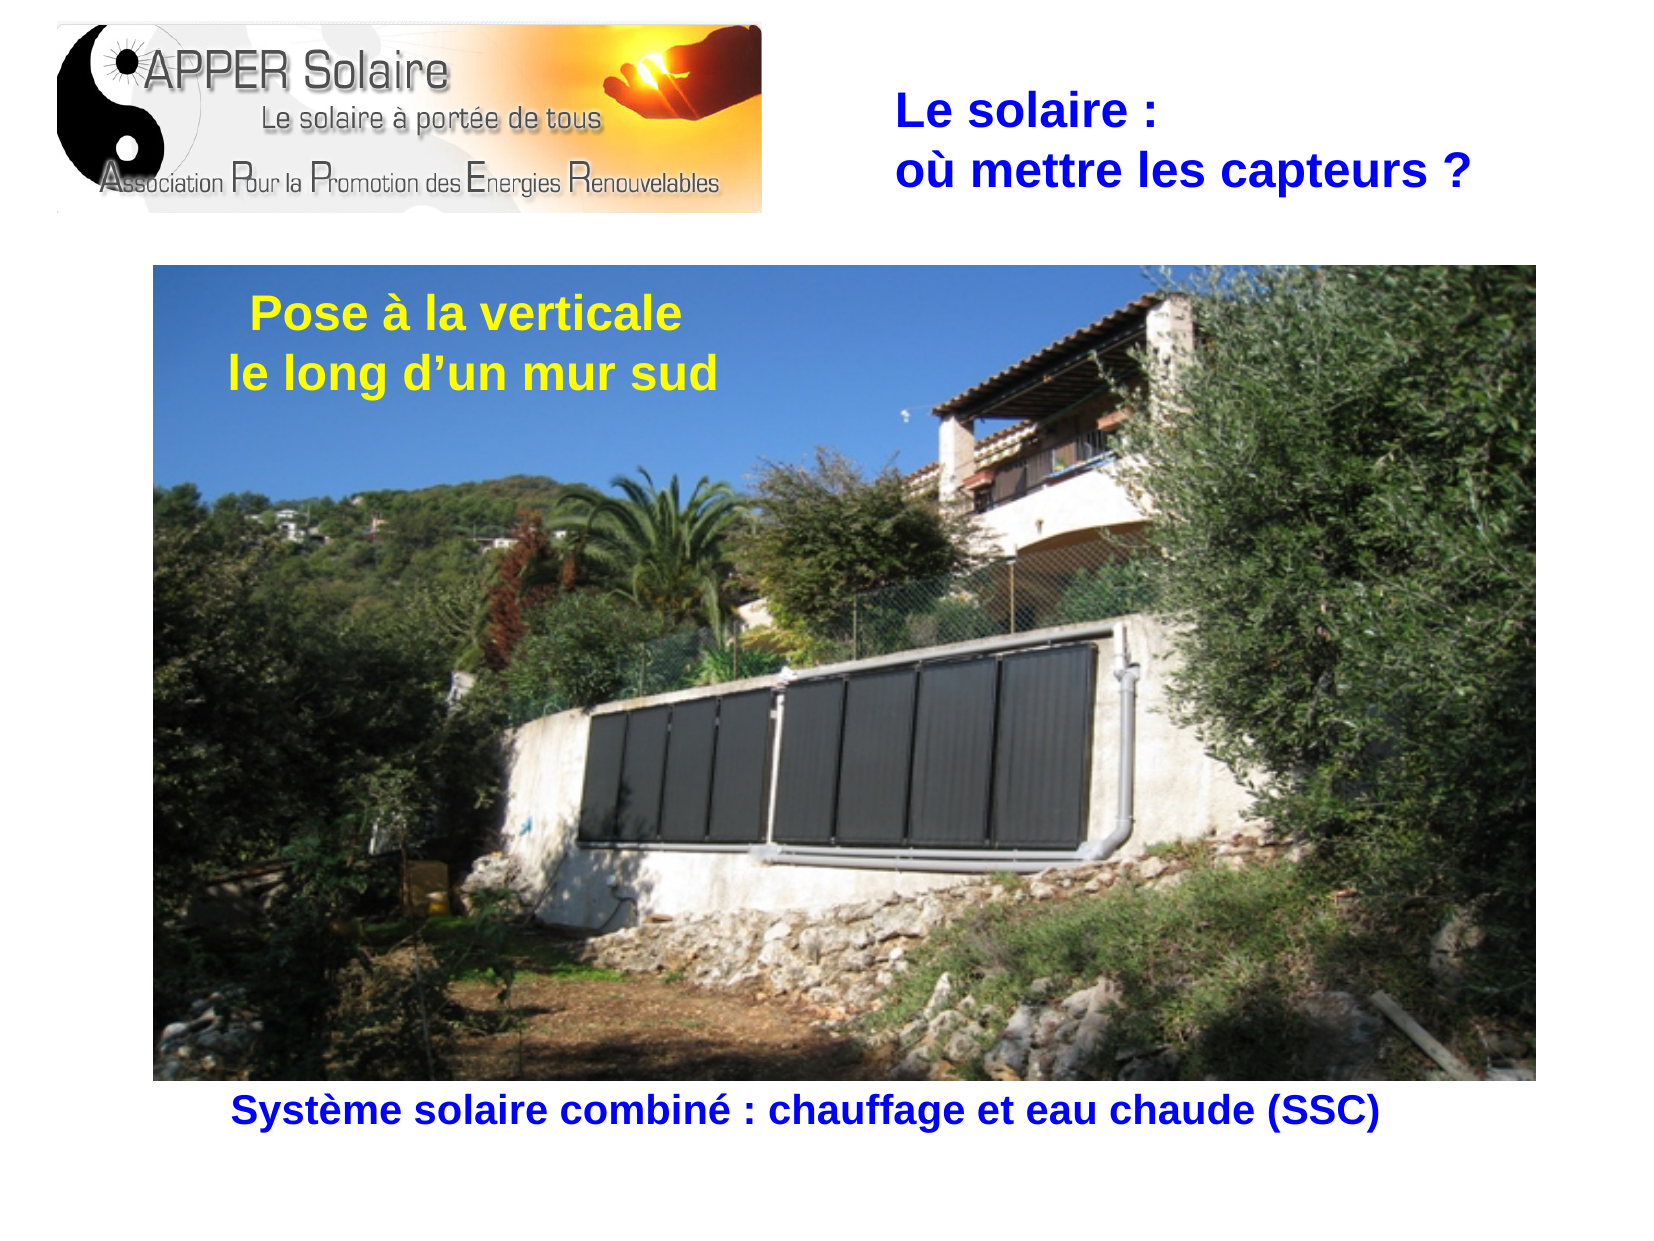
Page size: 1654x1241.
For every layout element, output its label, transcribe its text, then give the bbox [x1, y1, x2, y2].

text_box Système solaire combiné : chauffage et eau chaude (SSC) [200, 1080, 1217, 1140]
text_box Pose à la verticale le long d’un mur sud [180, 272, 735, 408]
text_box Le solaire : où mettre les capteurs ? [862, 64, 1513, 205]
picture [57, 21, 762, 213]
picture [153, 265, 1536, 1081]
